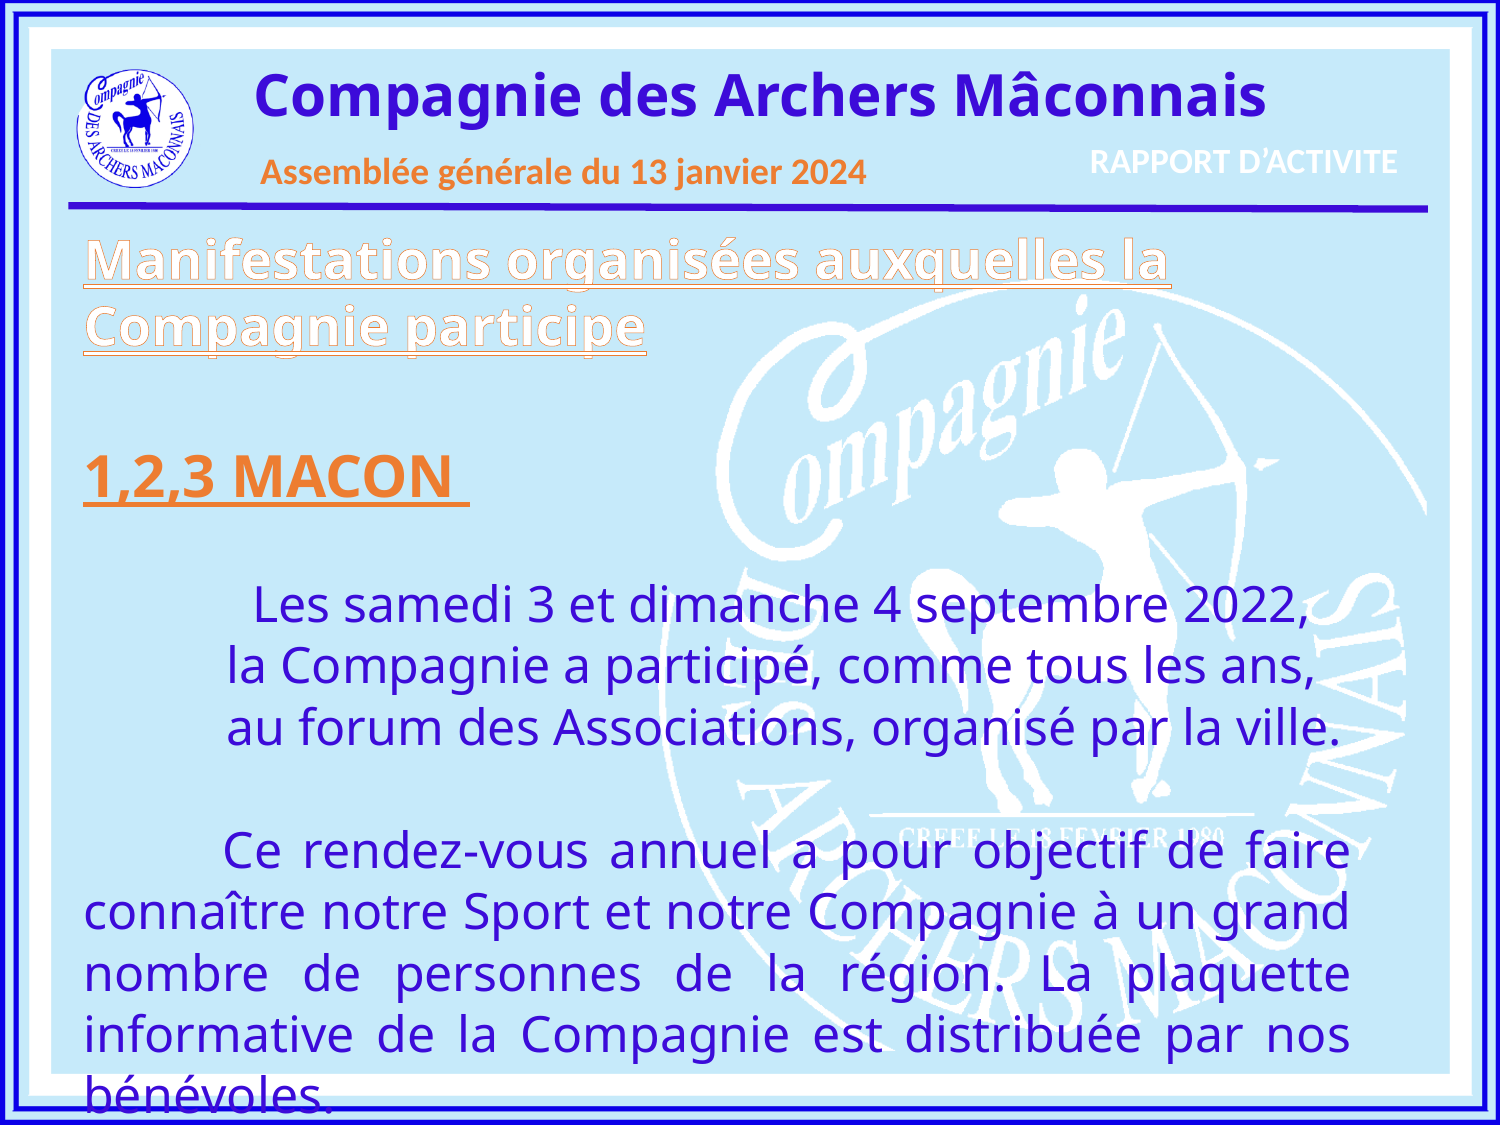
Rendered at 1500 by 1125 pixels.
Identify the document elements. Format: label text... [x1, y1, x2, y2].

subtitle Assemblée générale du 13 janvier 2024 [211, 144, 969, 202]
title Compagnie des Archers Mâconnais [238, 57, 1307, 137]
picture [72, 63, 201, 197]
text_box Manifestations organisées auxquelles la Compagnie participe 1,2,3 MACON Les samedi 3 et dimanche 4 septembre 2022, la Compagnie a participé, comme tous les ans, au forum des Associations, organisé par la ville. Ce rendez-vous annuel a pour objectif de faire connaître notre Sport et notre Compagnie à un grand nombre de personnes de la région. La plaquette informative de la Compagnie est distribuée par nos bénévoles. [68, 218, 1428, 1060]
text_box RAPPORT D’ACTIVITE [1074, 143, 1428, 194]
